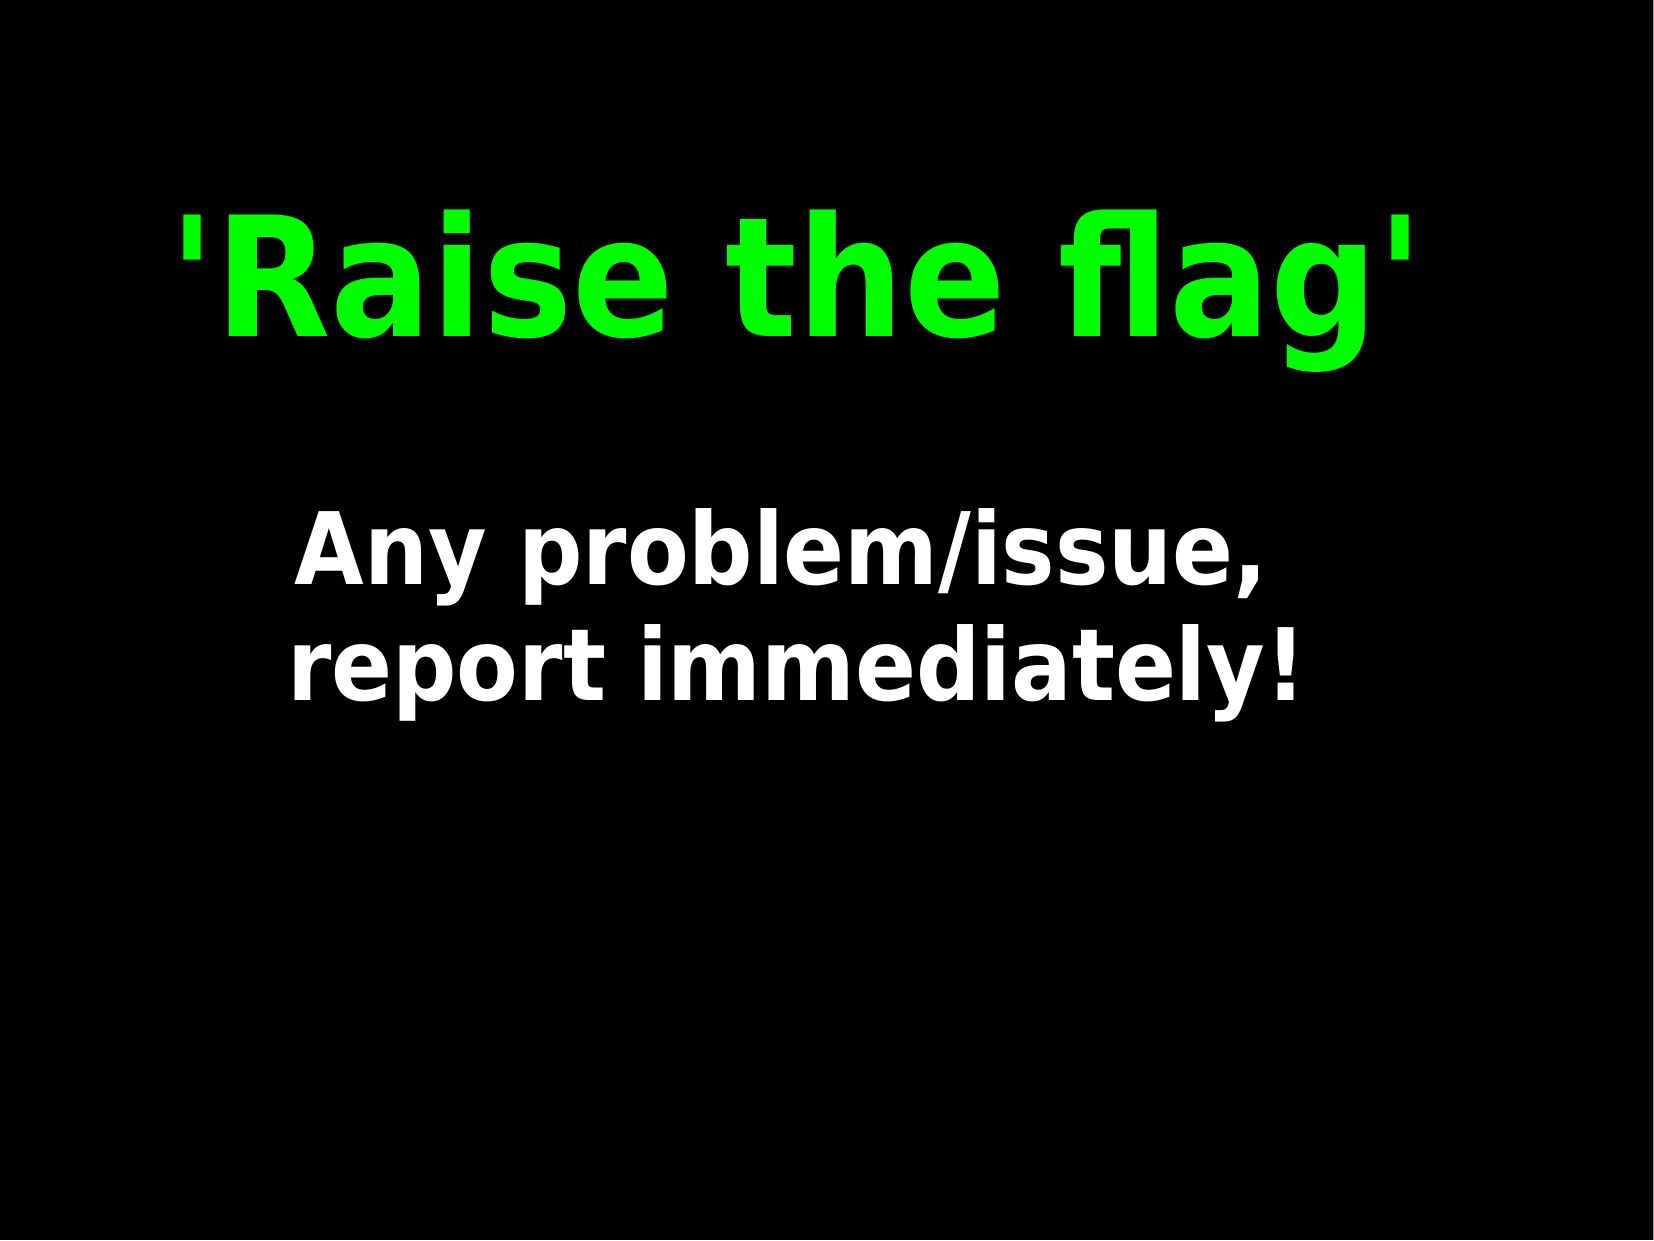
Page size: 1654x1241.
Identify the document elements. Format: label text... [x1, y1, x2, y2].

text_box 'Raise the flag' Any problem/issue, report immediately! [122, 173, 1473, 812]
